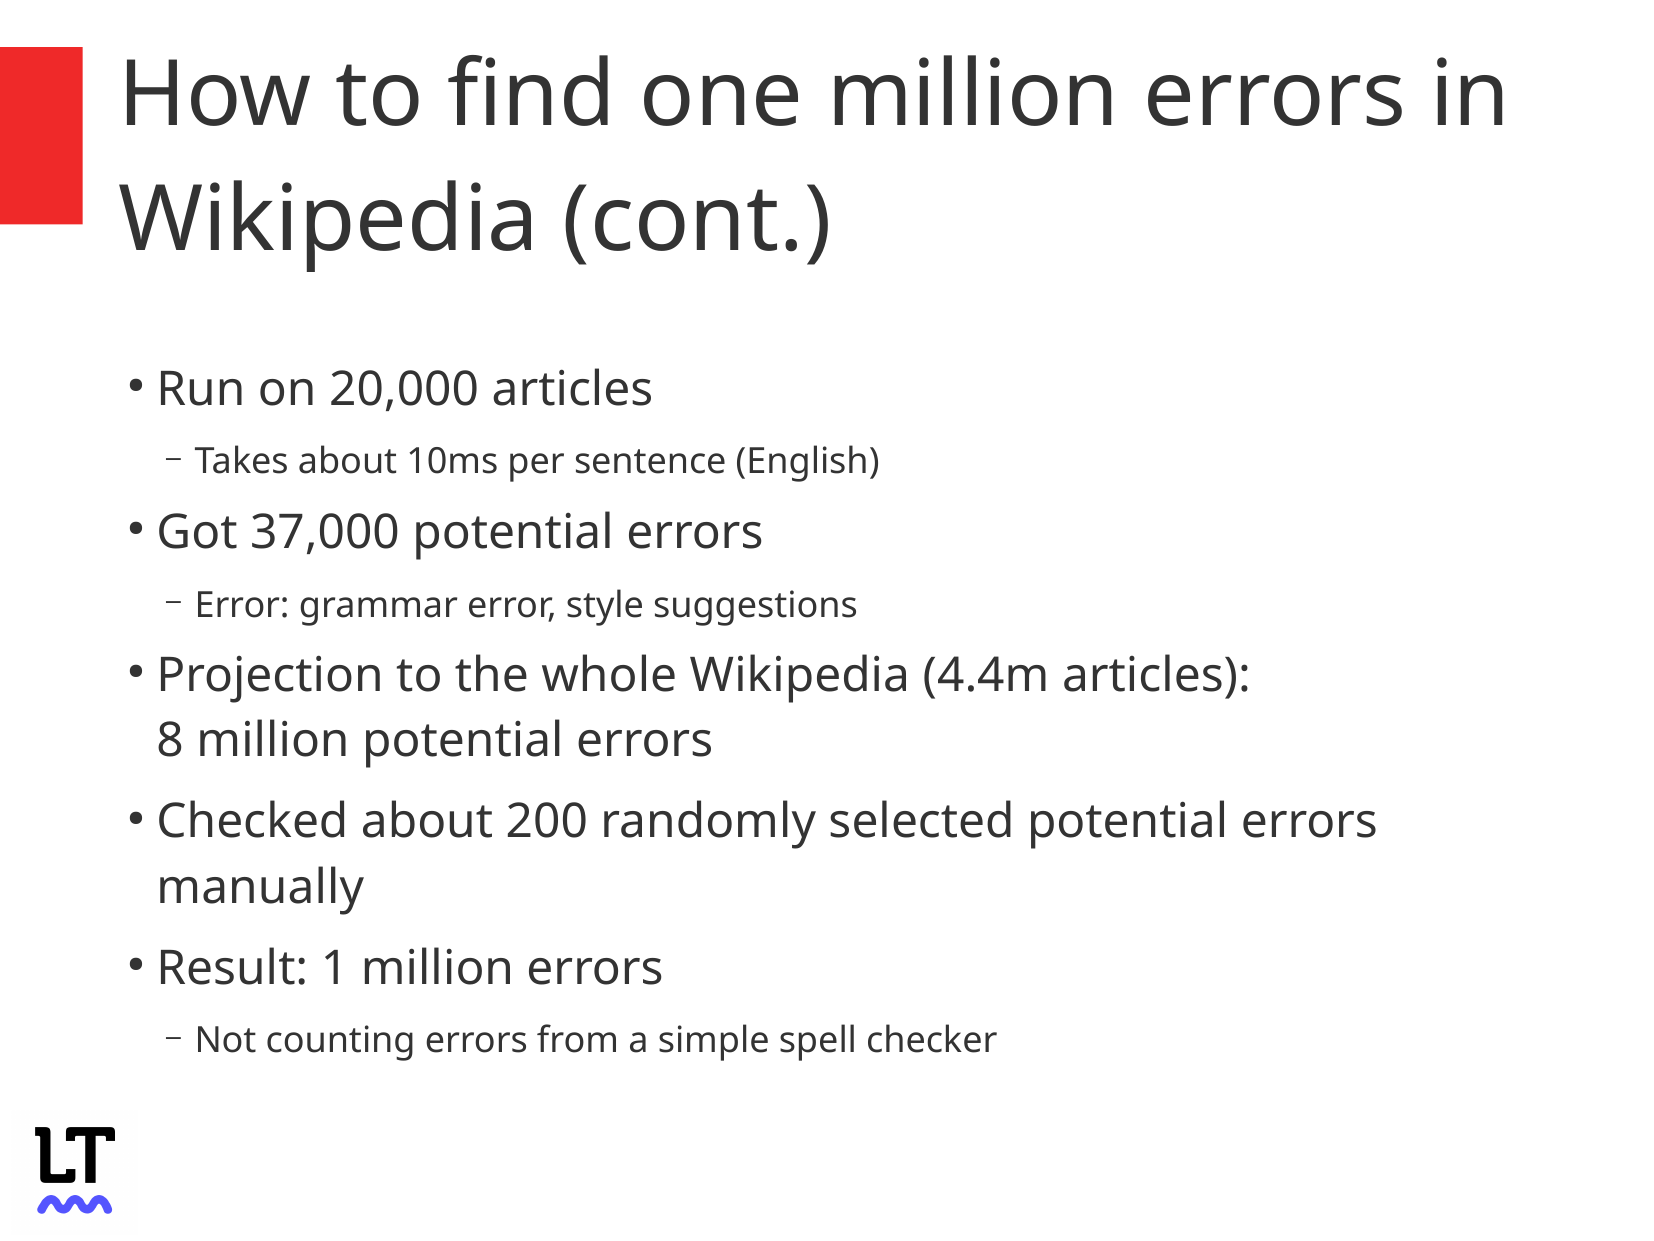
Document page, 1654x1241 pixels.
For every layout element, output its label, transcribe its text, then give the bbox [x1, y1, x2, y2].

title How to find one million errors in Wikipedia (cont.) [118, 49, 1571, 257]
picture [11, 1110, 138, 1235]
list Run on 20,000 articles Takes about 10ms per sentence (English) Got 37,000 potential errors Error: grammar error, style suggestions Projection to the whole Wikipedia (4.4m articles): 8 million potential errors Checked about 200 randomly selected potential errors manually Result: 1 million errors Not counting errors from a simple spell checker [118, 354, 1536, 1074]
